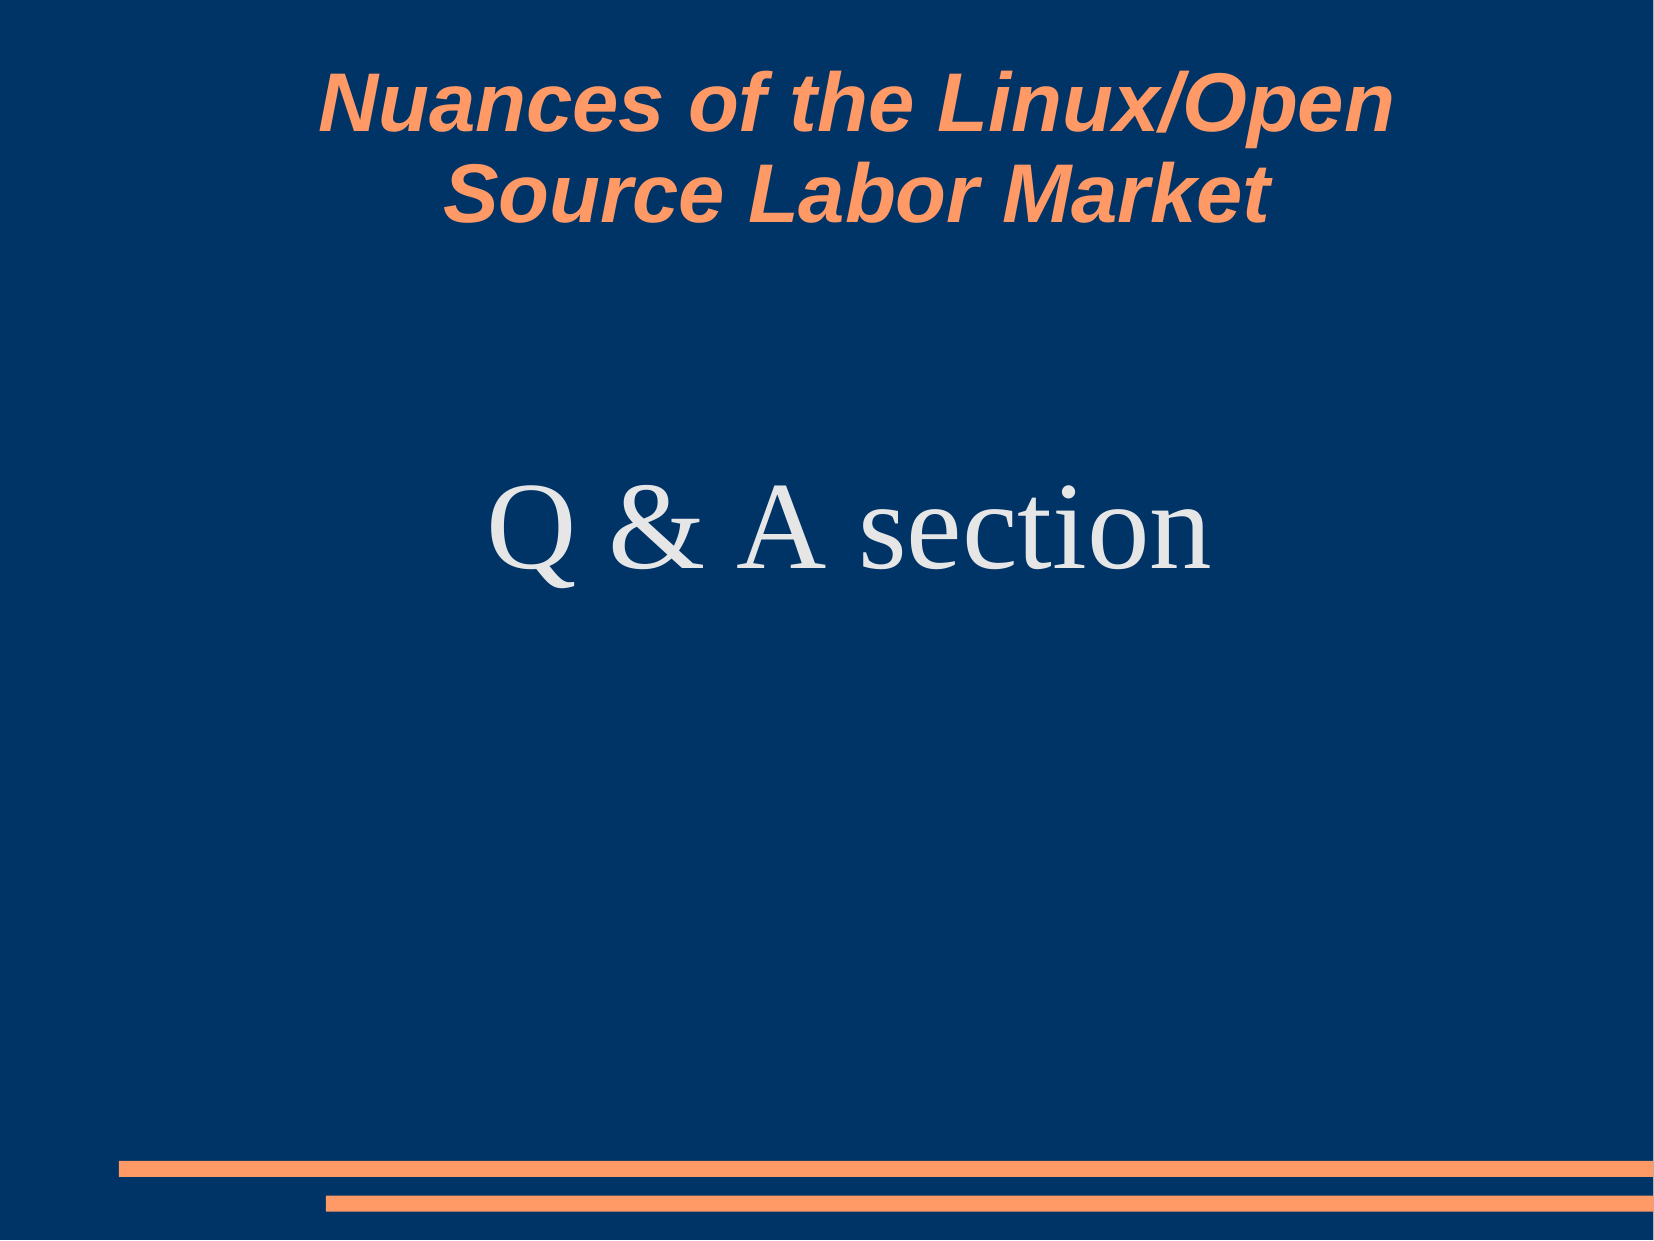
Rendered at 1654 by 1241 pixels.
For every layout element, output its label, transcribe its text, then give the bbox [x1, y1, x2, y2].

list Q & A section [121, 322, 1561, 1133]
title Nuances of the Linux/Open Source Labor Market [121, 46, 1534, 254]
